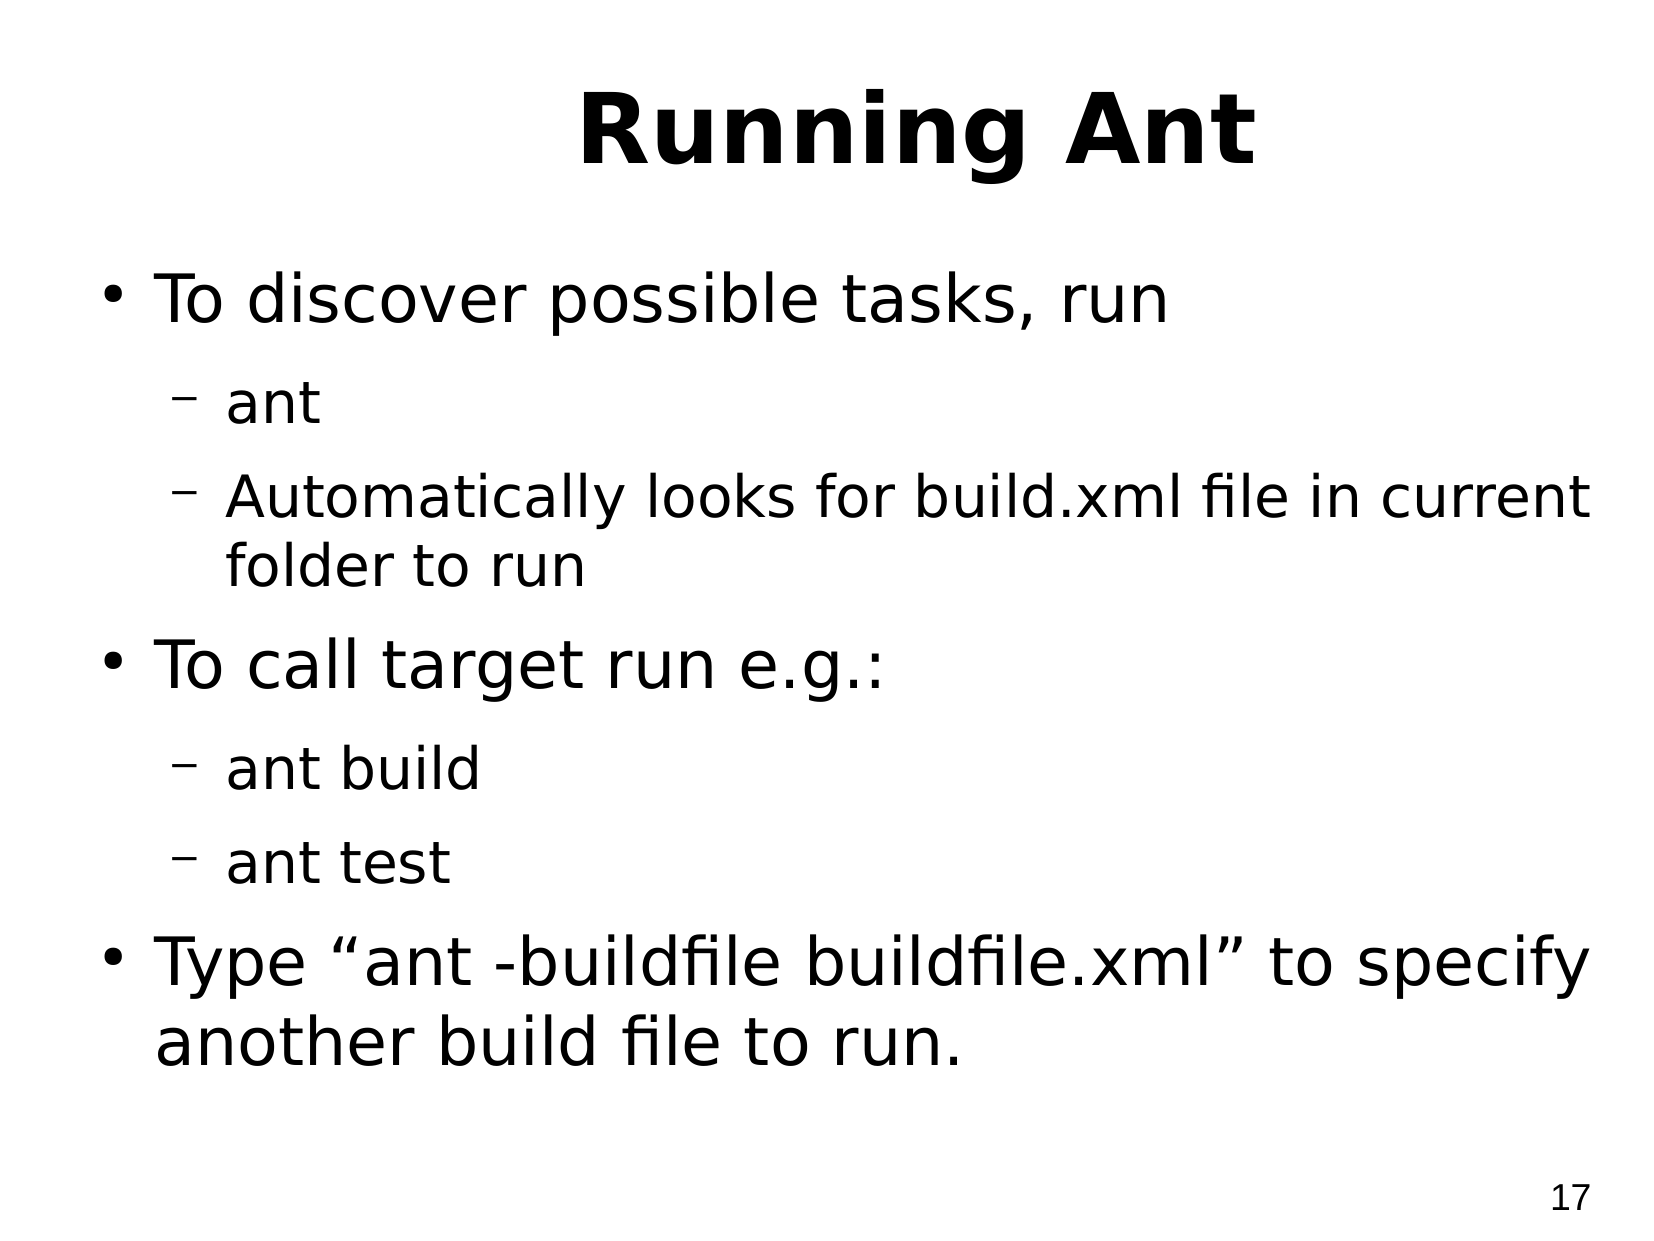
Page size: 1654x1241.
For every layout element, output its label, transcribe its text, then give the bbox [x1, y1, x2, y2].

title Running Ant [234, 41, 1599, 207]
list To discover possible tasks, run ant Automatically looks for build.xml file in current folder to run To call target run e.g.: ant build ant test Type “ant -buildfile buildfile.xml” to specify another build file to run. [68, 248, 1654, 1144]
